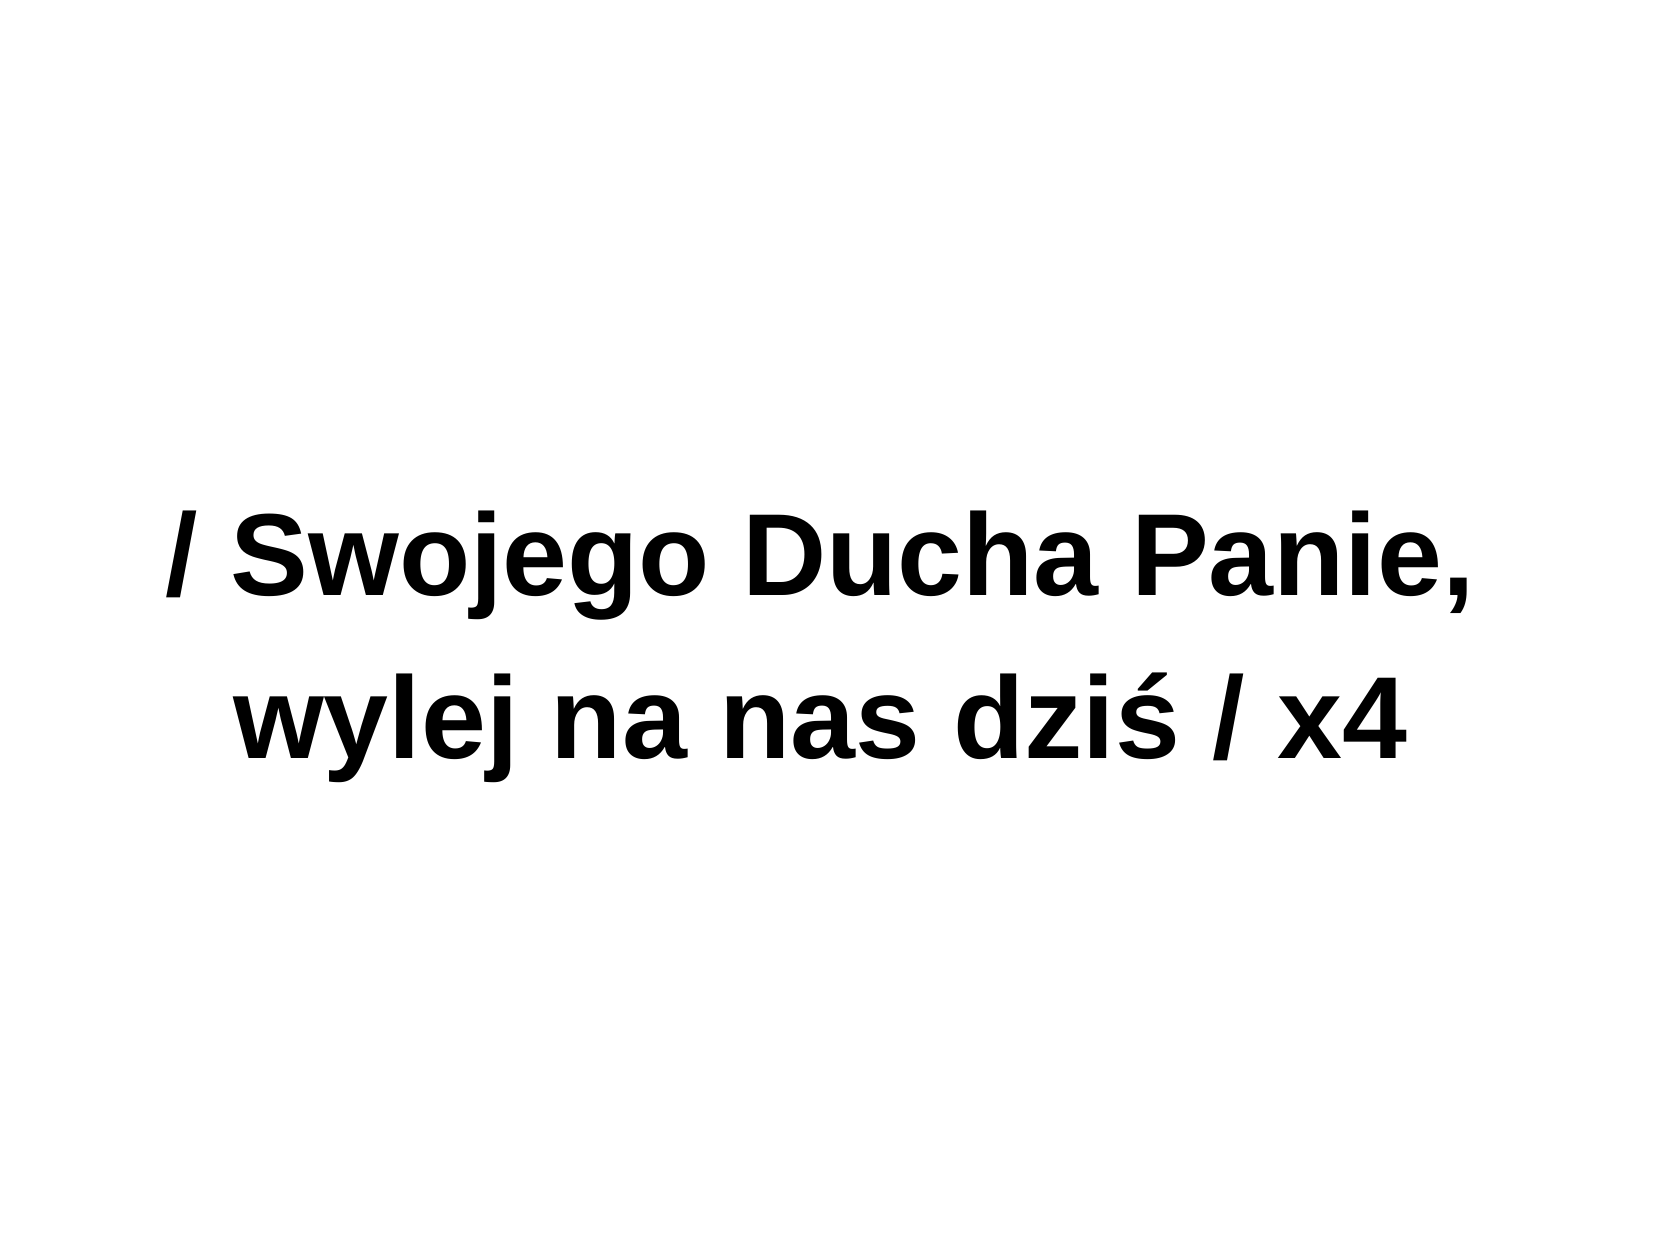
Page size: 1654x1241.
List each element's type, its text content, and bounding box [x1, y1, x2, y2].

subtitle / Swojego Ducha Panie, wylej na nas dziś / x4 [0, 0, 1642, 1241]
